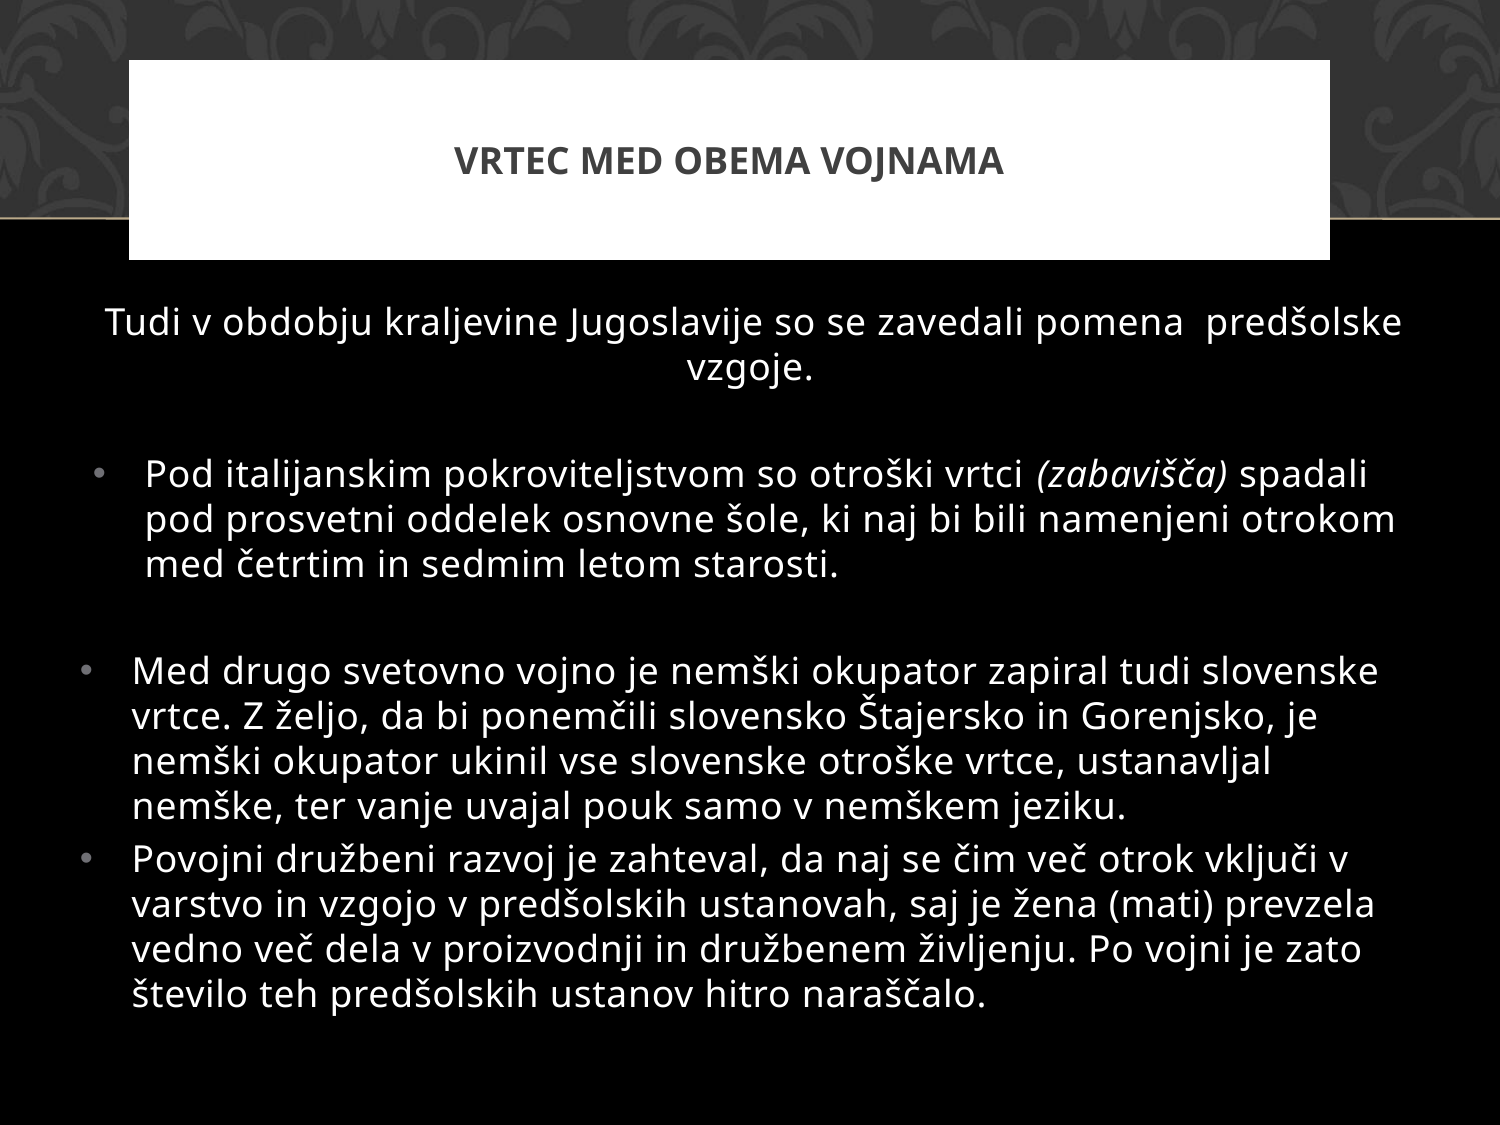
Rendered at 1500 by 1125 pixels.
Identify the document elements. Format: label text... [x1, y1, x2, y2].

picture [0, 0, 1500, 217]
list Tudi v obdobju kraljevine Jugoslavije so se zavedali pomena predšolske vzgoje. Pod italijanskim pokroviteljstvom so otroški vrtci (zabavišča) spadali pod prosvetni oddelek osnovne šole, ki naj bi bili namenjeni otrokom med četrtim in sedmim letom starosti. Med drugo svetovno vojno je nemški okupator zapiral tudi slovenske vrtce. Z željo, da bi ponemčili slovensko Štajersko in Gorenjsko, je nemški okupator ukinil vse slovenske otroške vrtce, ustanavljal nemške, ter vanje uvajal pouk samo v nemškem jeziku. Povojni družbeni razvoj je zahteval, da naj se čim več otrok vključi v varstvo in vzgojo v predšolskih ustanovah, saj je žena (mati) prevzela vedno več dela v proizvodnji in družbenem življenju. Po vojni je zato število teh predšolskih ustanov hitro naraščalo. [64, 290, 1447, 1024]
title Vrtec med obema vojnama [135, 66, 1324, 254]
